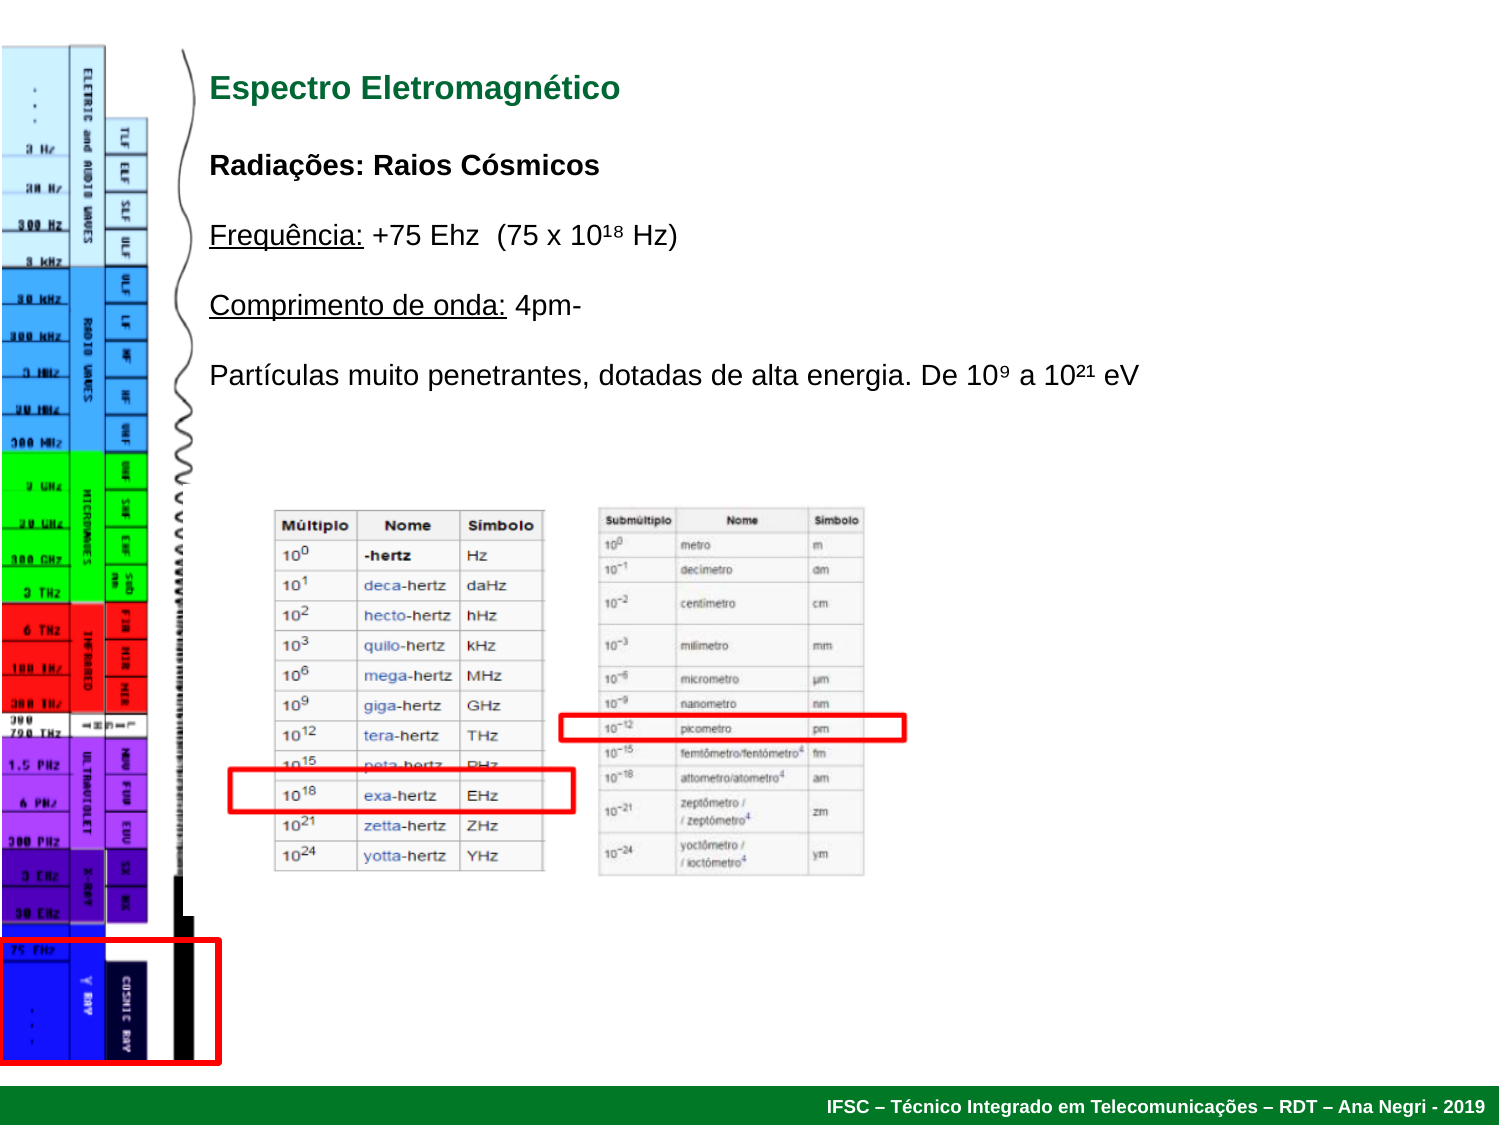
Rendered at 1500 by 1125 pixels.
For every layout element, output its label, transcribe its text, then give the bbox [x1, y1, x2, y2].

text_box [0, 1086, 1499, 1125]
picture [2, 35, 934, 937]
picture [3, 943, 199, 1060]
text_box Espectro Eletromagnético Radiações: Raios Cósmicos Frequência: +75 Ehz (75 x 10¹⁸ Hz) Comprimento de onda: 4pm- Partículas muito penetrantes, dotadas de alta energia. De 10⁹ a 10²¹ eV [199, 59, 1418, 379]
text_box IFSC – Técnico Integrado em Telecomunicações – RDT – Ana Negri - 2019 [812, 1087, 1500, 1125]
